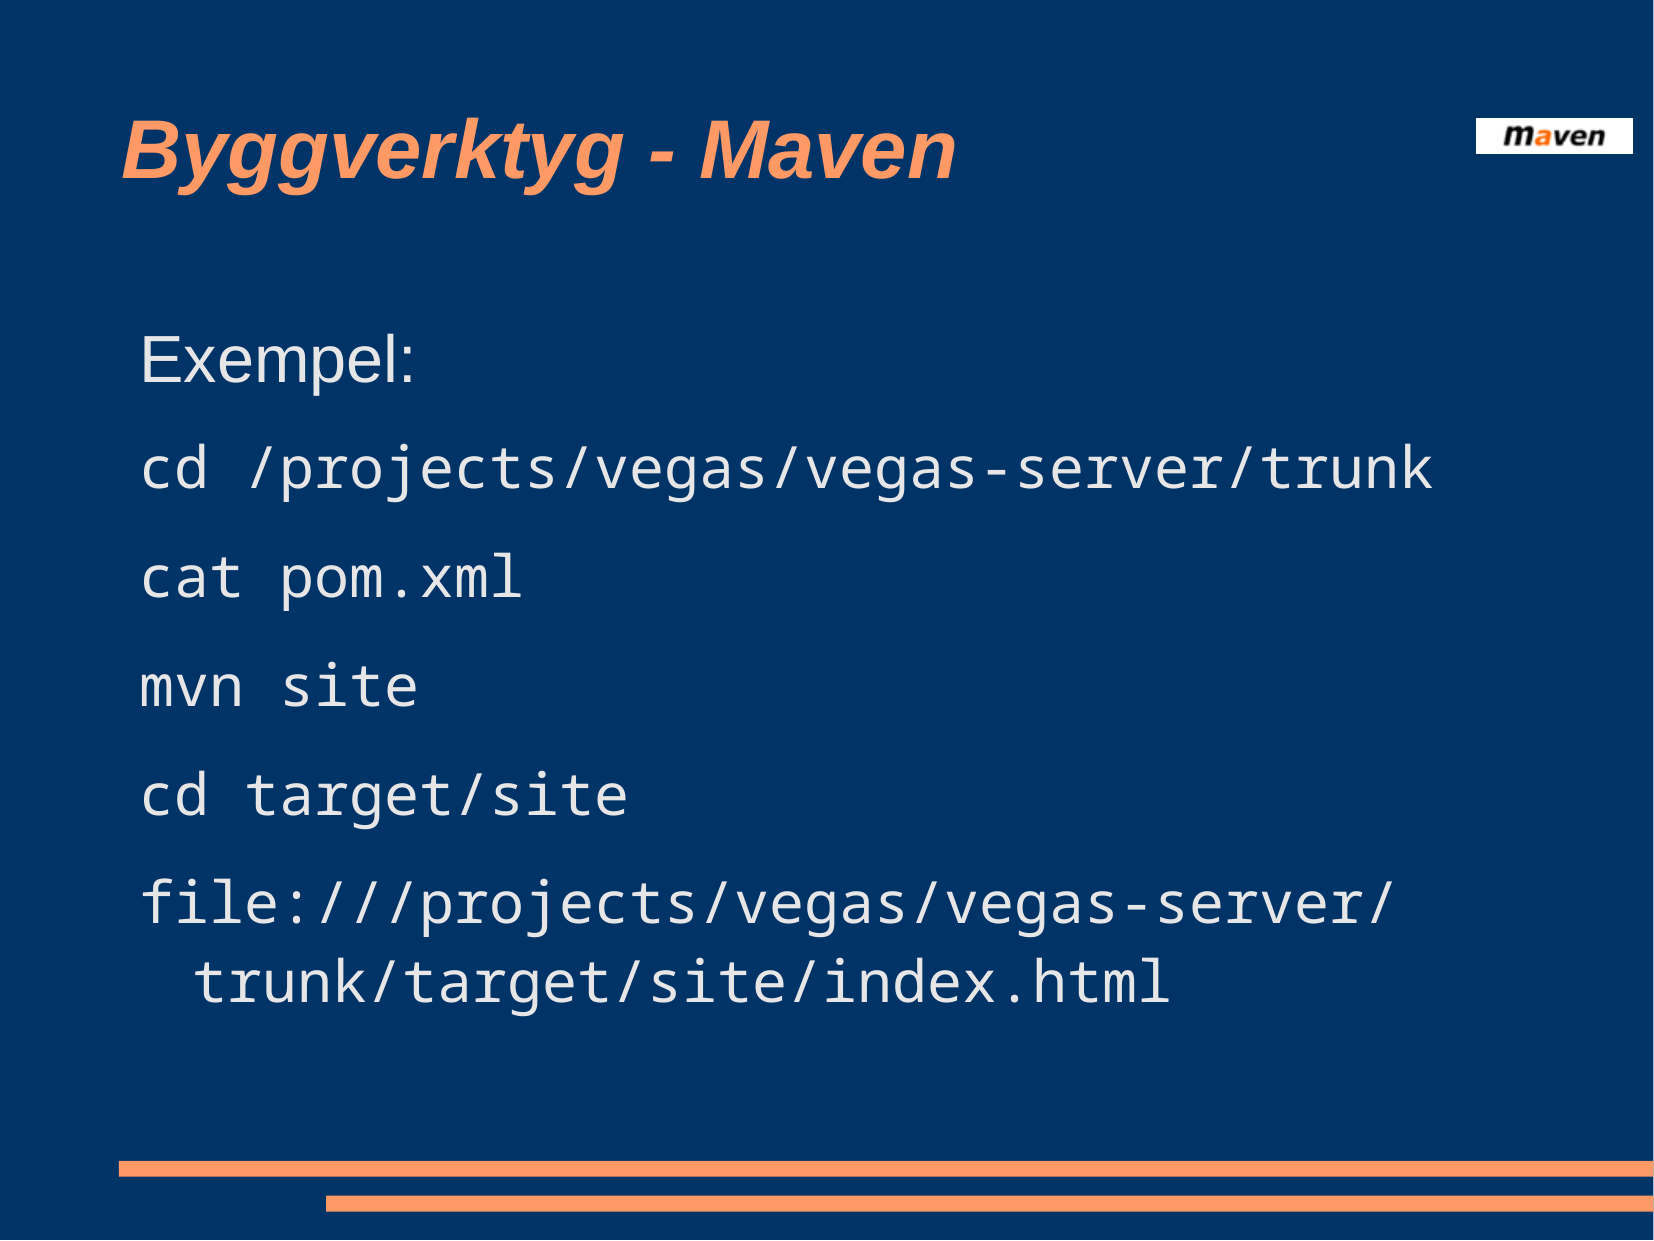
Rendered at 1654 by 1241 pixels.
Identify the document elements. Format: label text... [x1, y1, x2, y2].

title Byggverktyg - Maven [121, 46, 1534, 254]
picture [1476, 118, 1633, 155]
list Exempel: cd /projects/vegas/vegas-server/trunk cat pom.xml mvn site cd target/site file:///projects/vegas/vegas-server/trunk/target/site/index.html [121, 322, 1561, 1132]
